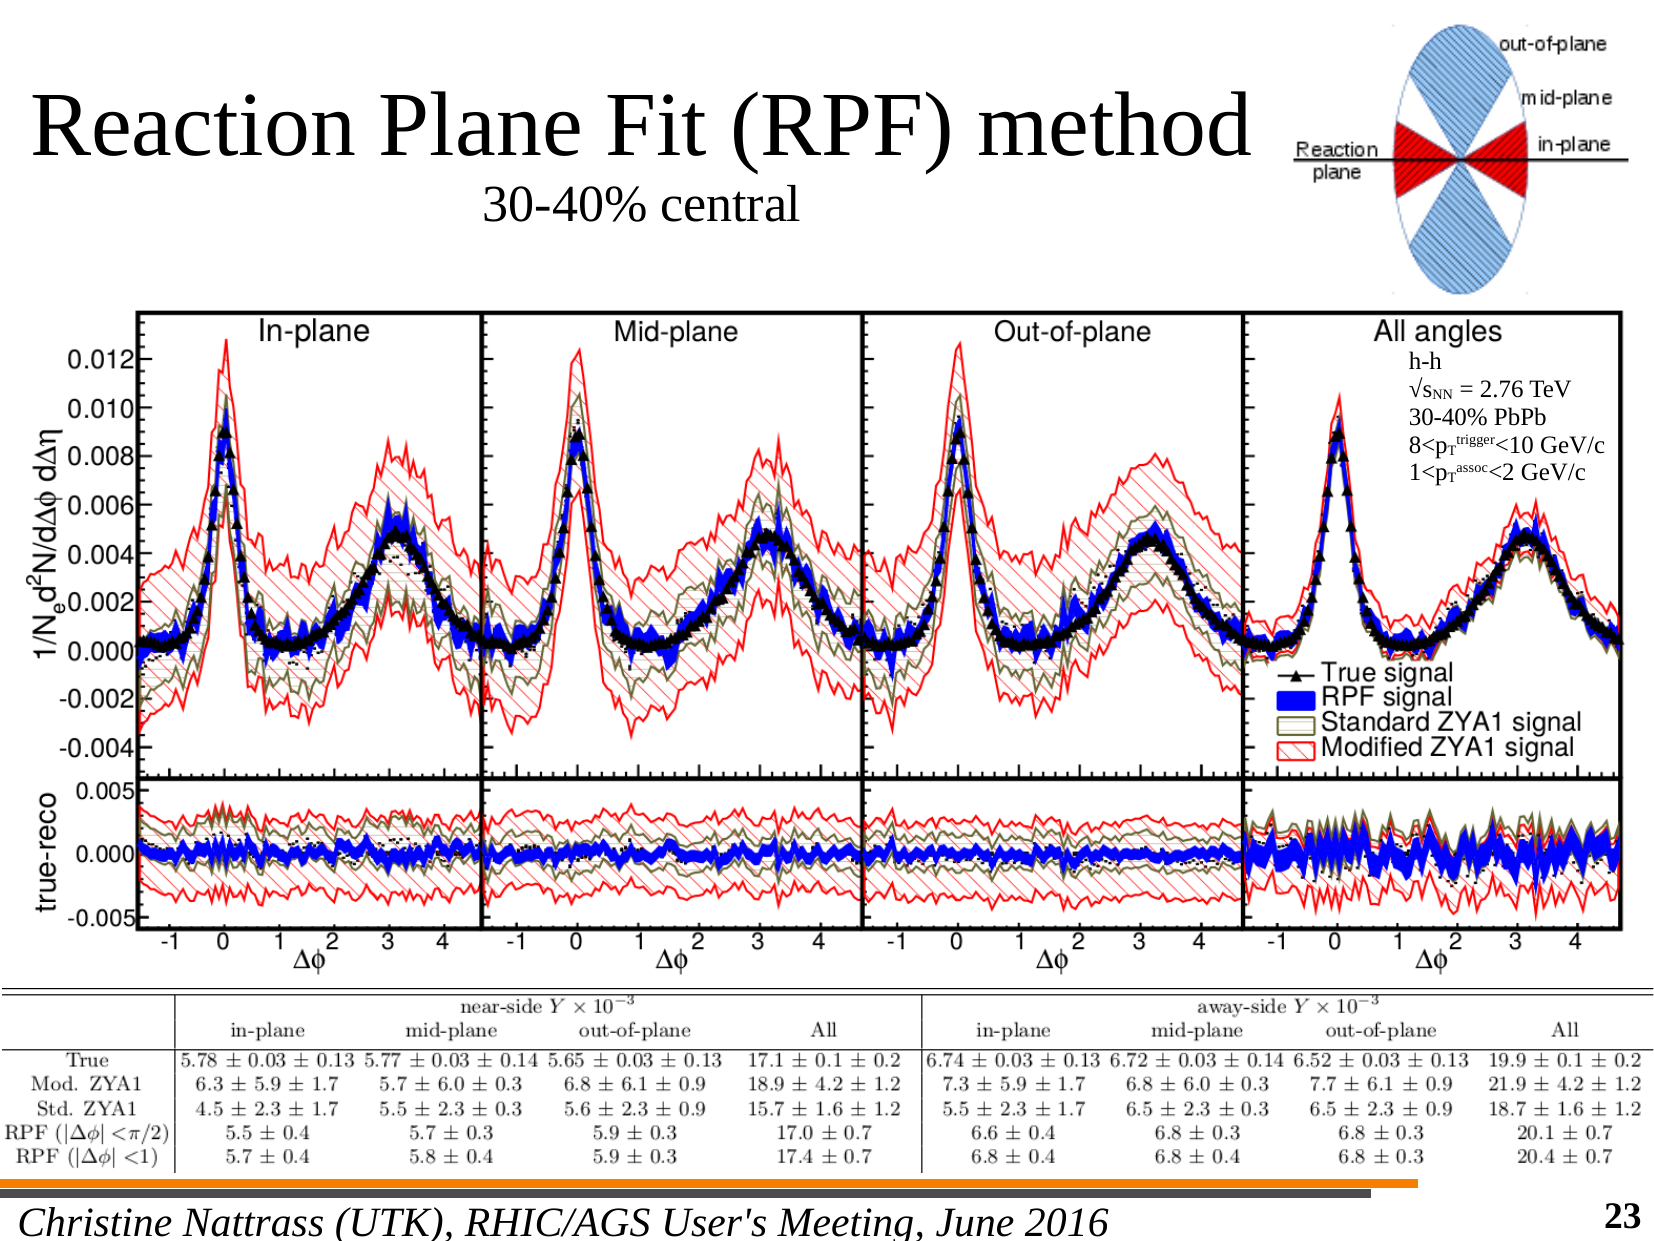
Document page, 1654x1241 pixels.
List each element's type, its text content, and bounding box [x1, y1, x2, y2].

picture [2, 14, 1654, 985]
title Reaction Plane Fit (RPF) method 30-40% central [23, 49, 1261, 257]
text_box h-h √sNN = 2.76 TeV 30-40% PbPb 8<pTtrigger<10 GeV/c 1<pTassoc<2 GeV/c [1394, 340, 1654, 523]
picture [2, 988, 1654, 1173]
